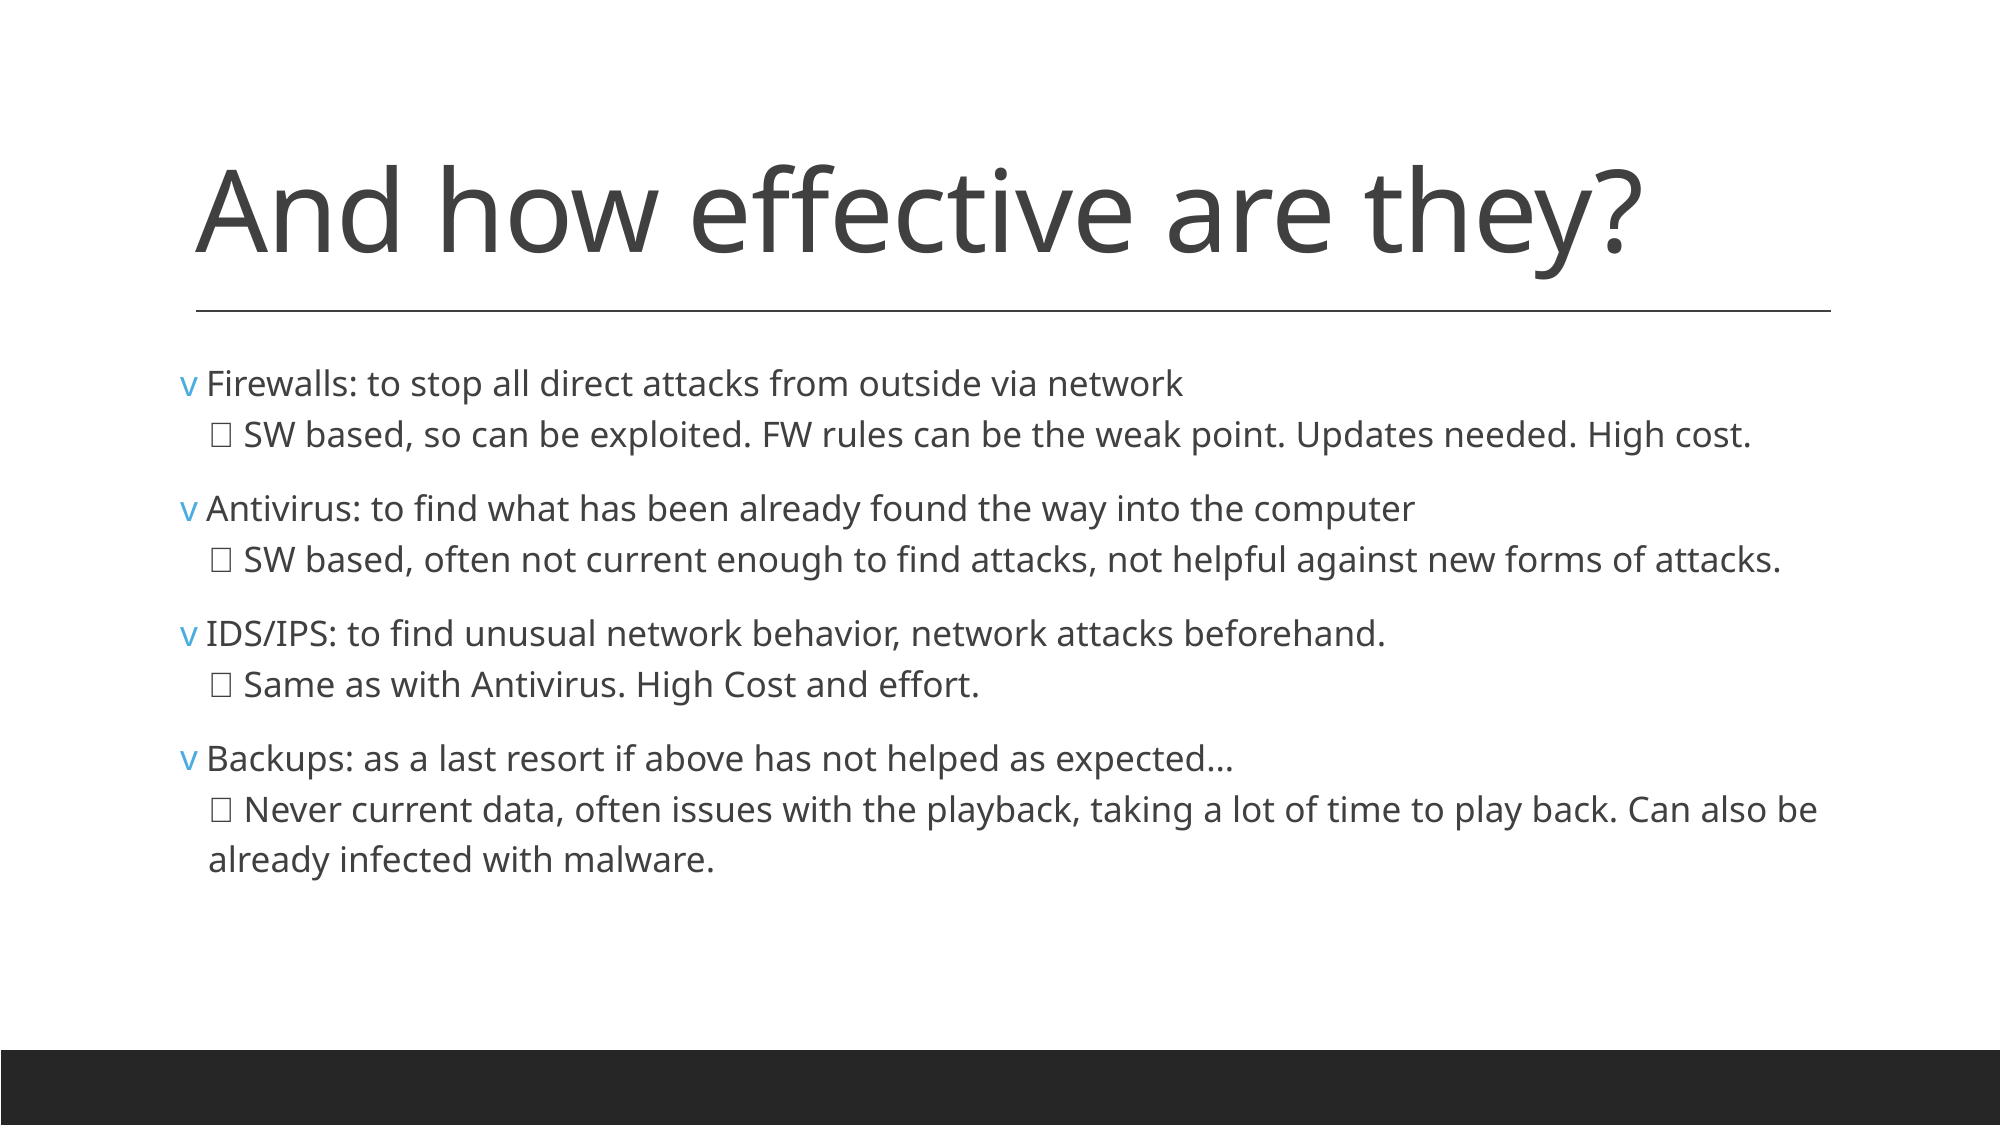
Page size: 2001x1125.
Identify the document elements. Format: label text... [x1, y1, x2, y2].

title And how effective are they? [180, 47, 1831, 286]
list Firewalls: to stop all direct attacks from outside via network  SW based, so can be exploited. FW rules can be the weak point. Updates needed. High cost. Antivirus: to find what has been already found the way into the computer  SW based, often not current enough to find attacks, not helpful against new forms of attacks. IDS/IPS: to find unusual network behavior, network attacks beforehand.  Same as with Antivirus. High Cost and effort. Backups: as a last resort if above has not helped as expected…  Never current data, often issues with the playback, taking a lot of time to play back. Can also be already infected with malware. [180, 345, 1831, 963]
